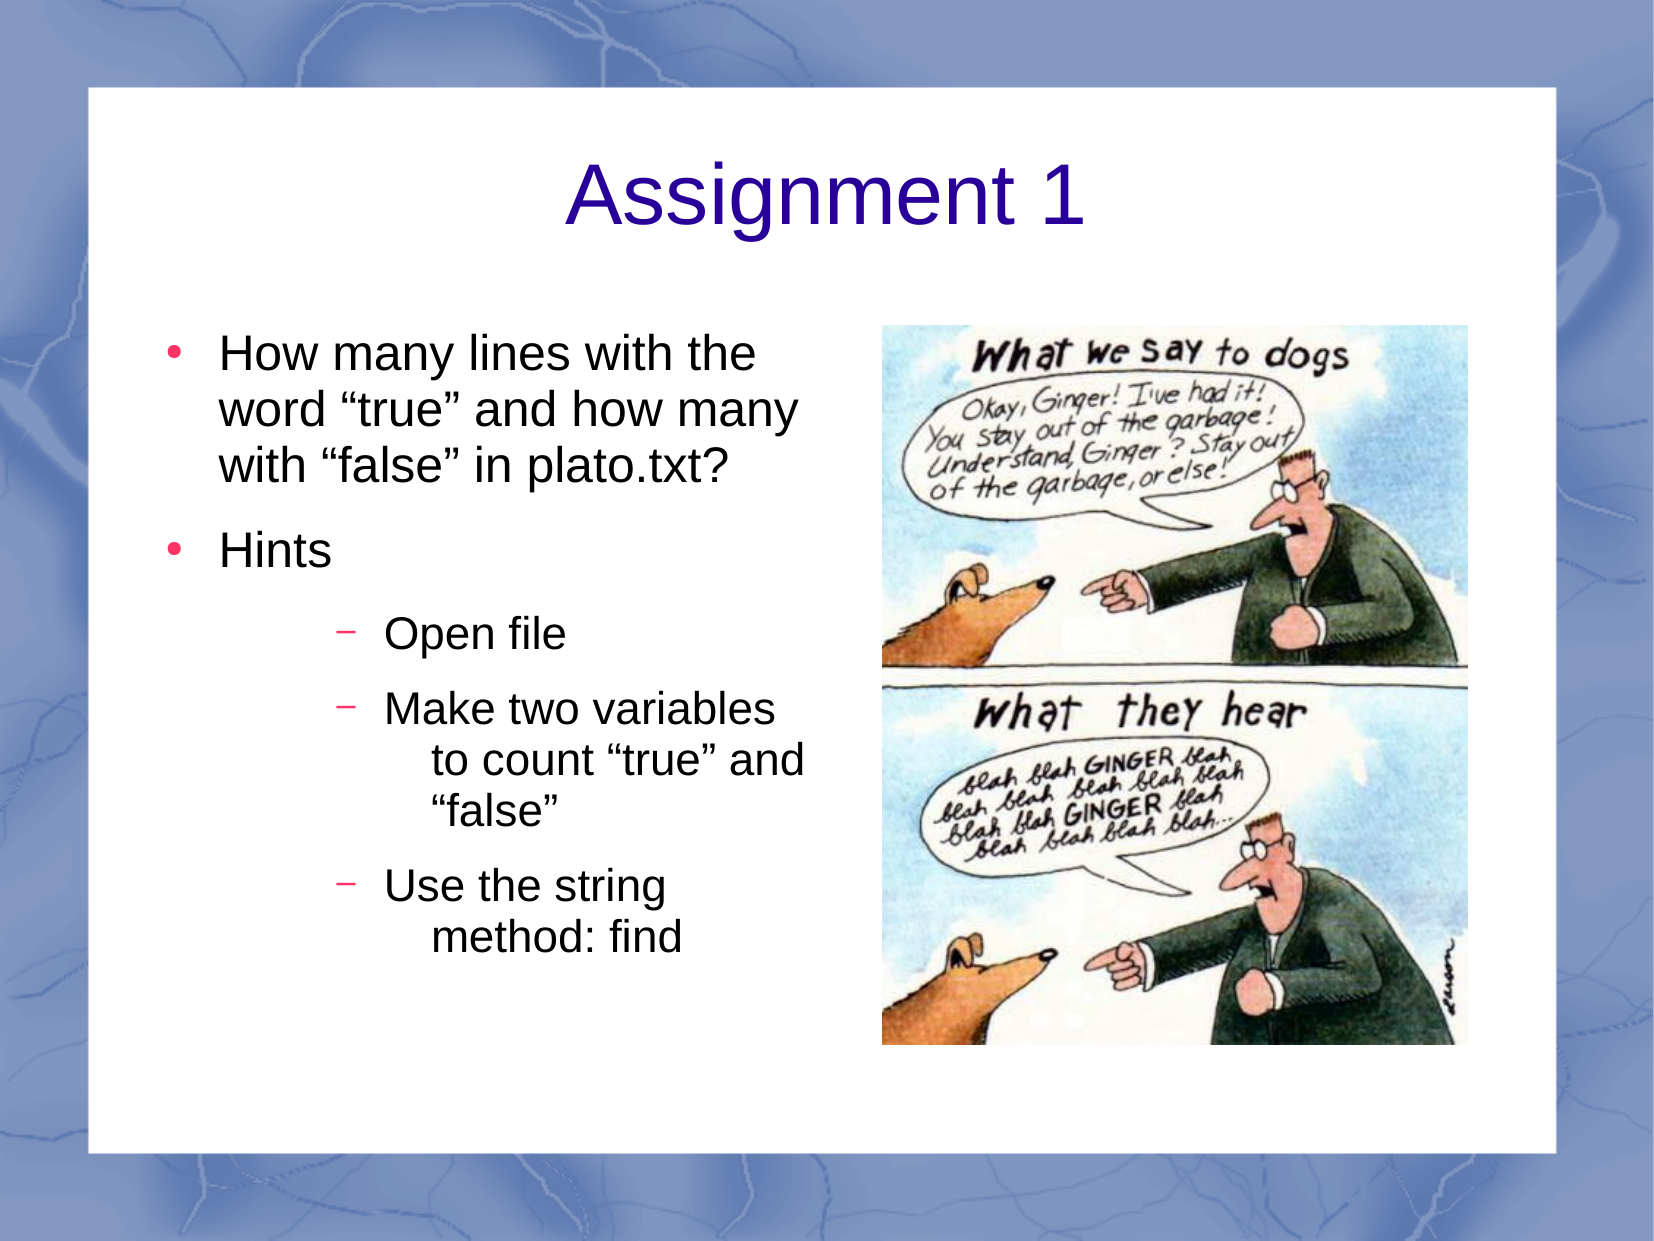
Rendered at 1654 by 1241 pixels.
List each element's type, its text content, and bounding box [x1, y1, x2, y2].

title Assignment 1 [118, 90, 1536, 298]
picture [0, 0, 1654, 1241]
list How many lines with the word “true” and how many with “false” in plato.txt? Hints Open file Make two variables to count “true” and “false” Use the string method: find [147, 325, 811, 1045]
